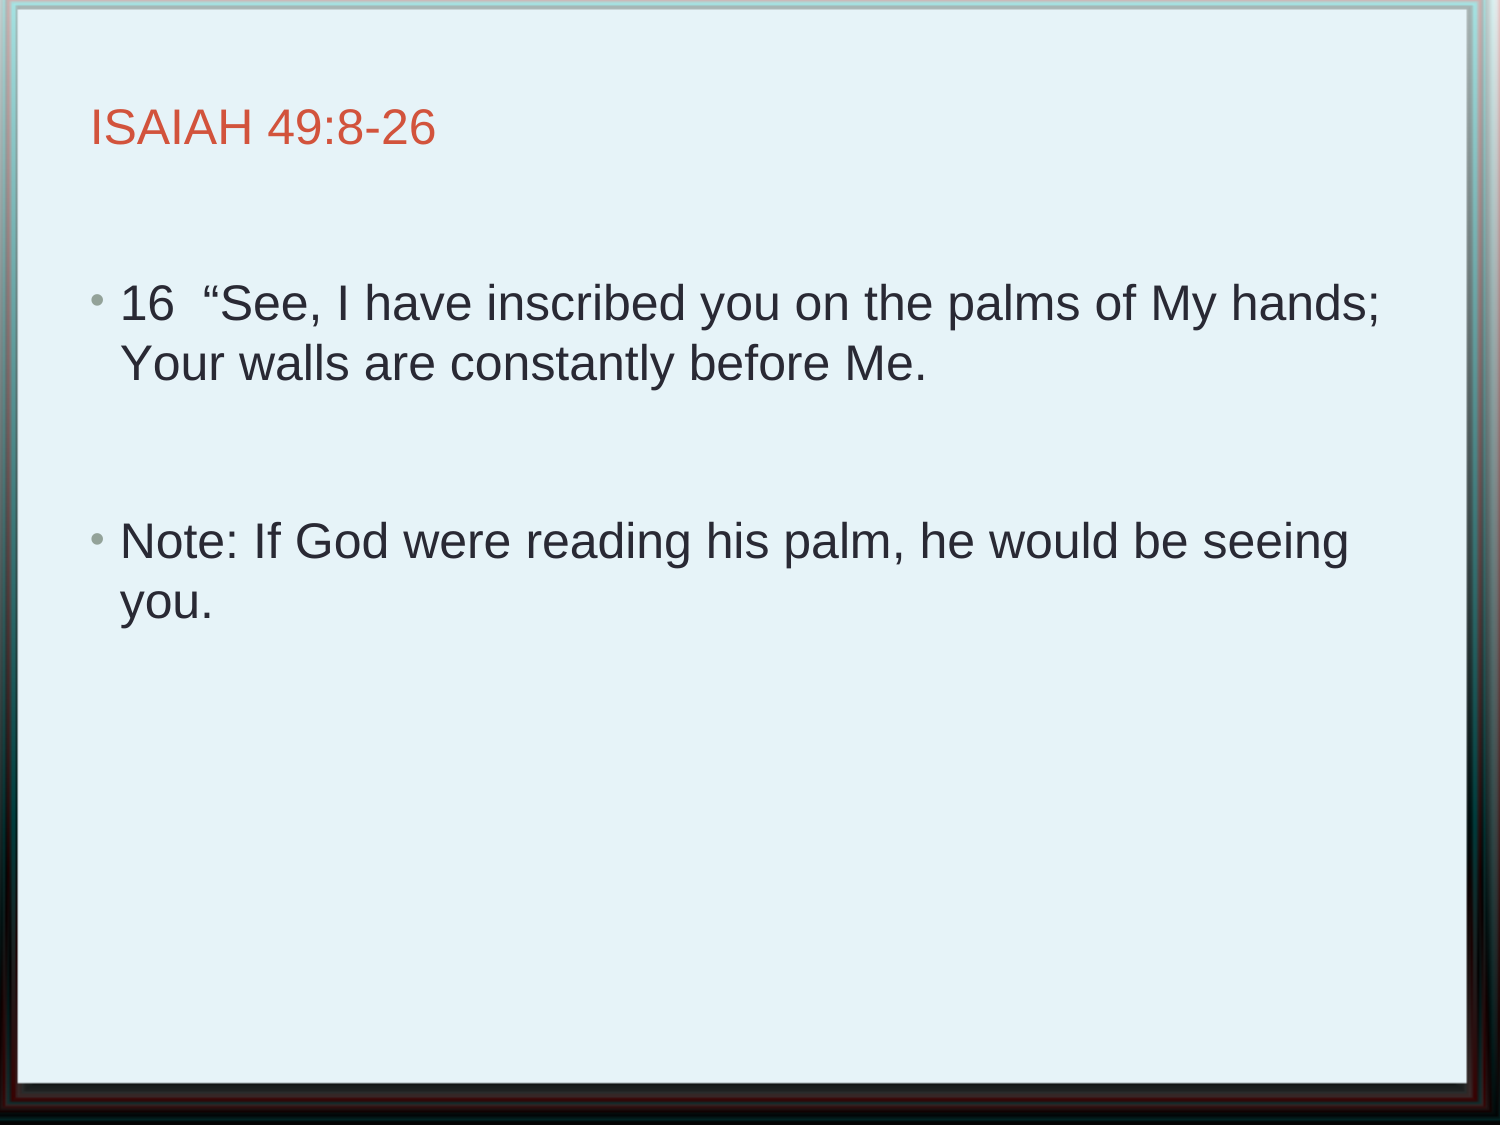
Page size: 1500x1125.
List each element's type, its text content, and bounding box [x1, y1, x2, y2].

picture [0, 0, 1500, 1125]
title ISAIAH 49:8-26 [75, 87, 1425, 250]
list 16 “See, I have inscribed you on the palms of My hands; Your walls are constantly before Me. Note: If God were reading his palm, he would be seeing you. [75, 262, 1425, 1063]
